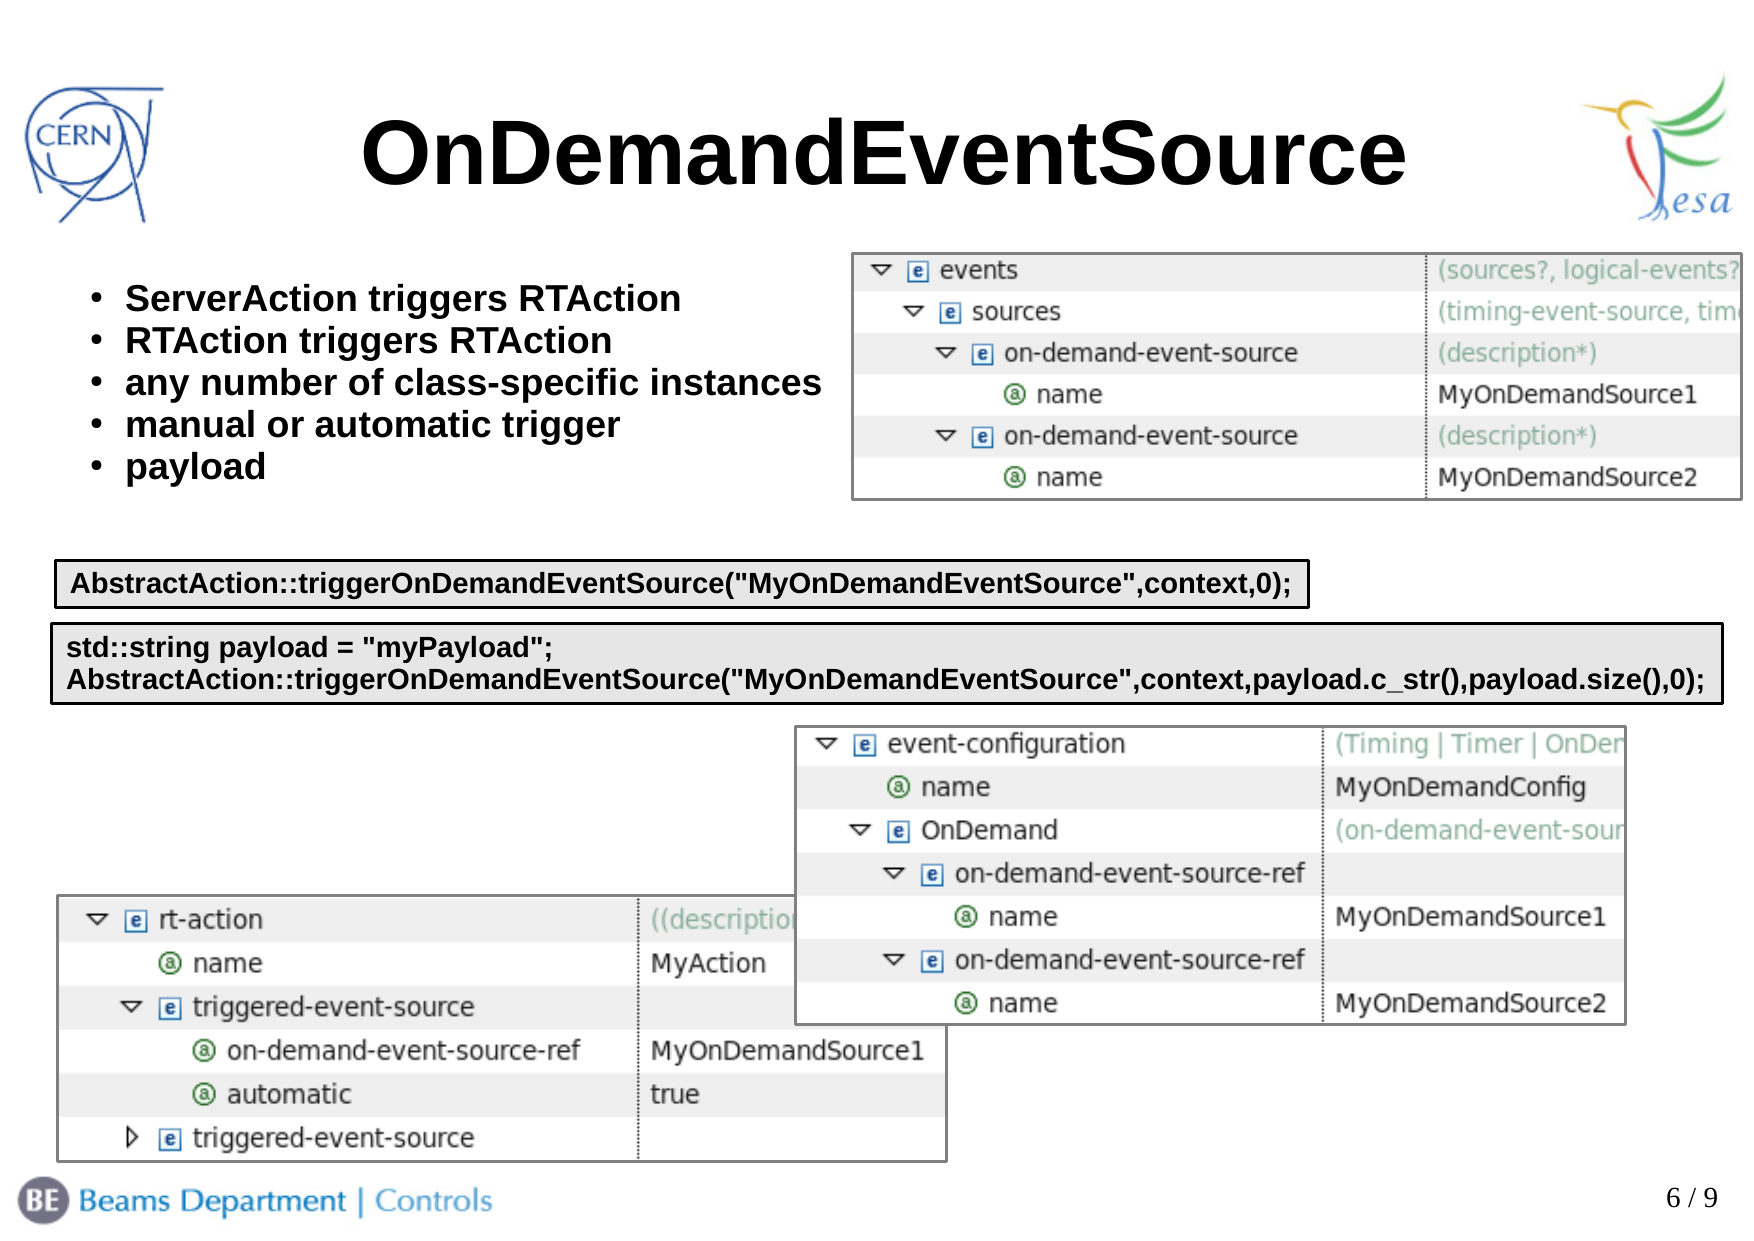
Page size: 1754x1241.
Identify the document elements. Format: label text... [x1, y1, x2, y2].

title OnDemandEventSource [180, 56, 1590, 250]
picture [0, 1160, 522, 1241]
picture [22, 85, 166, 225]
picture [59, 897, 946, 1161]
picture [1590, 64, 1736, 222]
text_box AbstractAction::triggerOnDemandEventSource("MyOnDemandEventSource",context,0); [55, 560, 1307, 608]
text_box std::string payload = "myPayload"; AbstractAction::triggerOnDemandEventSource("MyOnDemandEventSource",context,payload.c_str(),payload.size(),0); [51, 623, 1722, 704]
picture [854, 255, 1741, 499]
text_box ServerAction triggers RTAction RTAction triggers RTAction any number of class-specific instances manual or automatic trigger payload [75, 270, 838, 495]
picture [796, 727, 1624, 1024]
